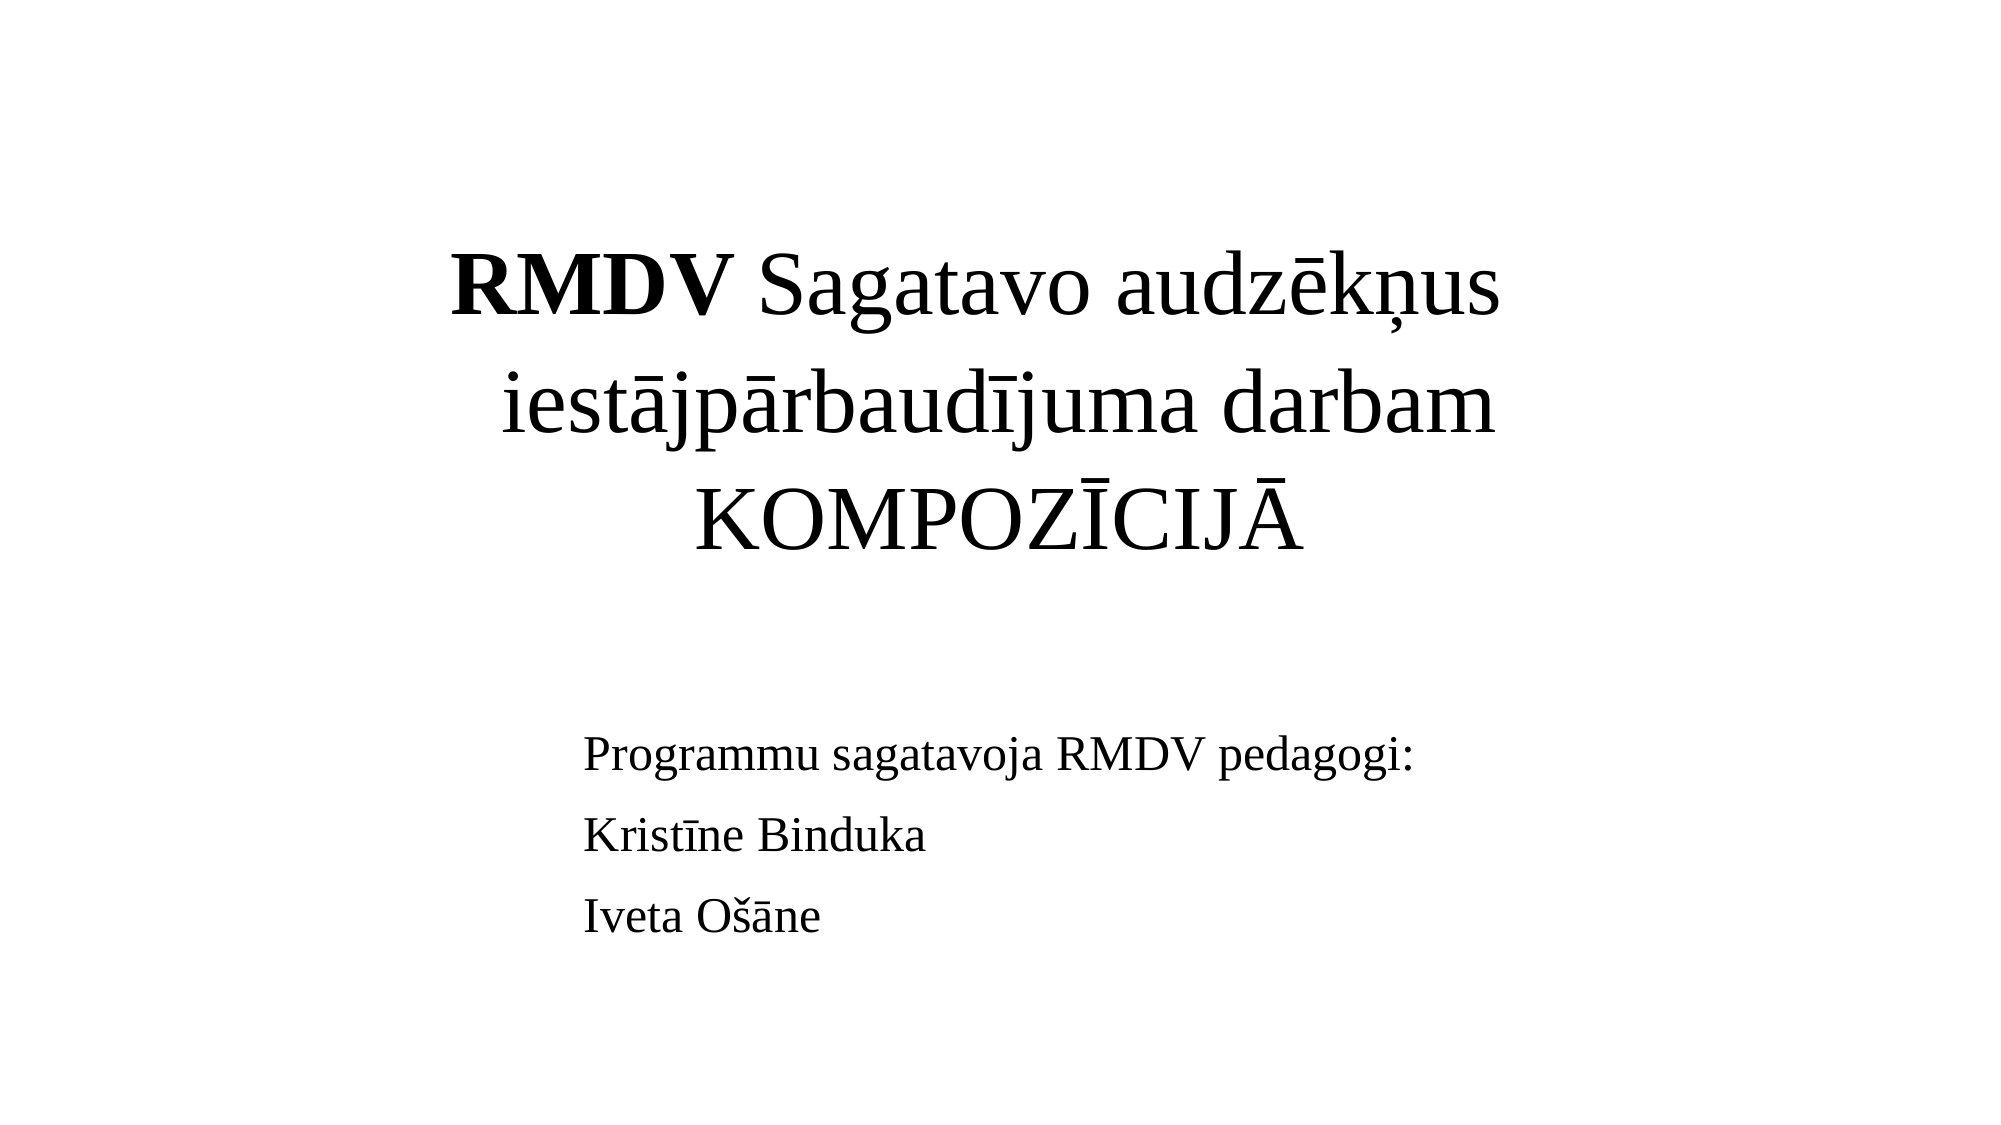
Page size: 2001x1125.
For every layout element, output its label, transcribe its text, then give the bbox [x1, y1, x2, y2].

subtitle Programmu sagatavoja RMDV pedagogi: Kristīne Binduka Iveta Ošāne [249, 712, 1750, 993]
title RMDV Sagatavo audzēkņus iestājpārbaudījuma darbam KOMPOZĪCIJĀ [249, 184, 1750, 576]
